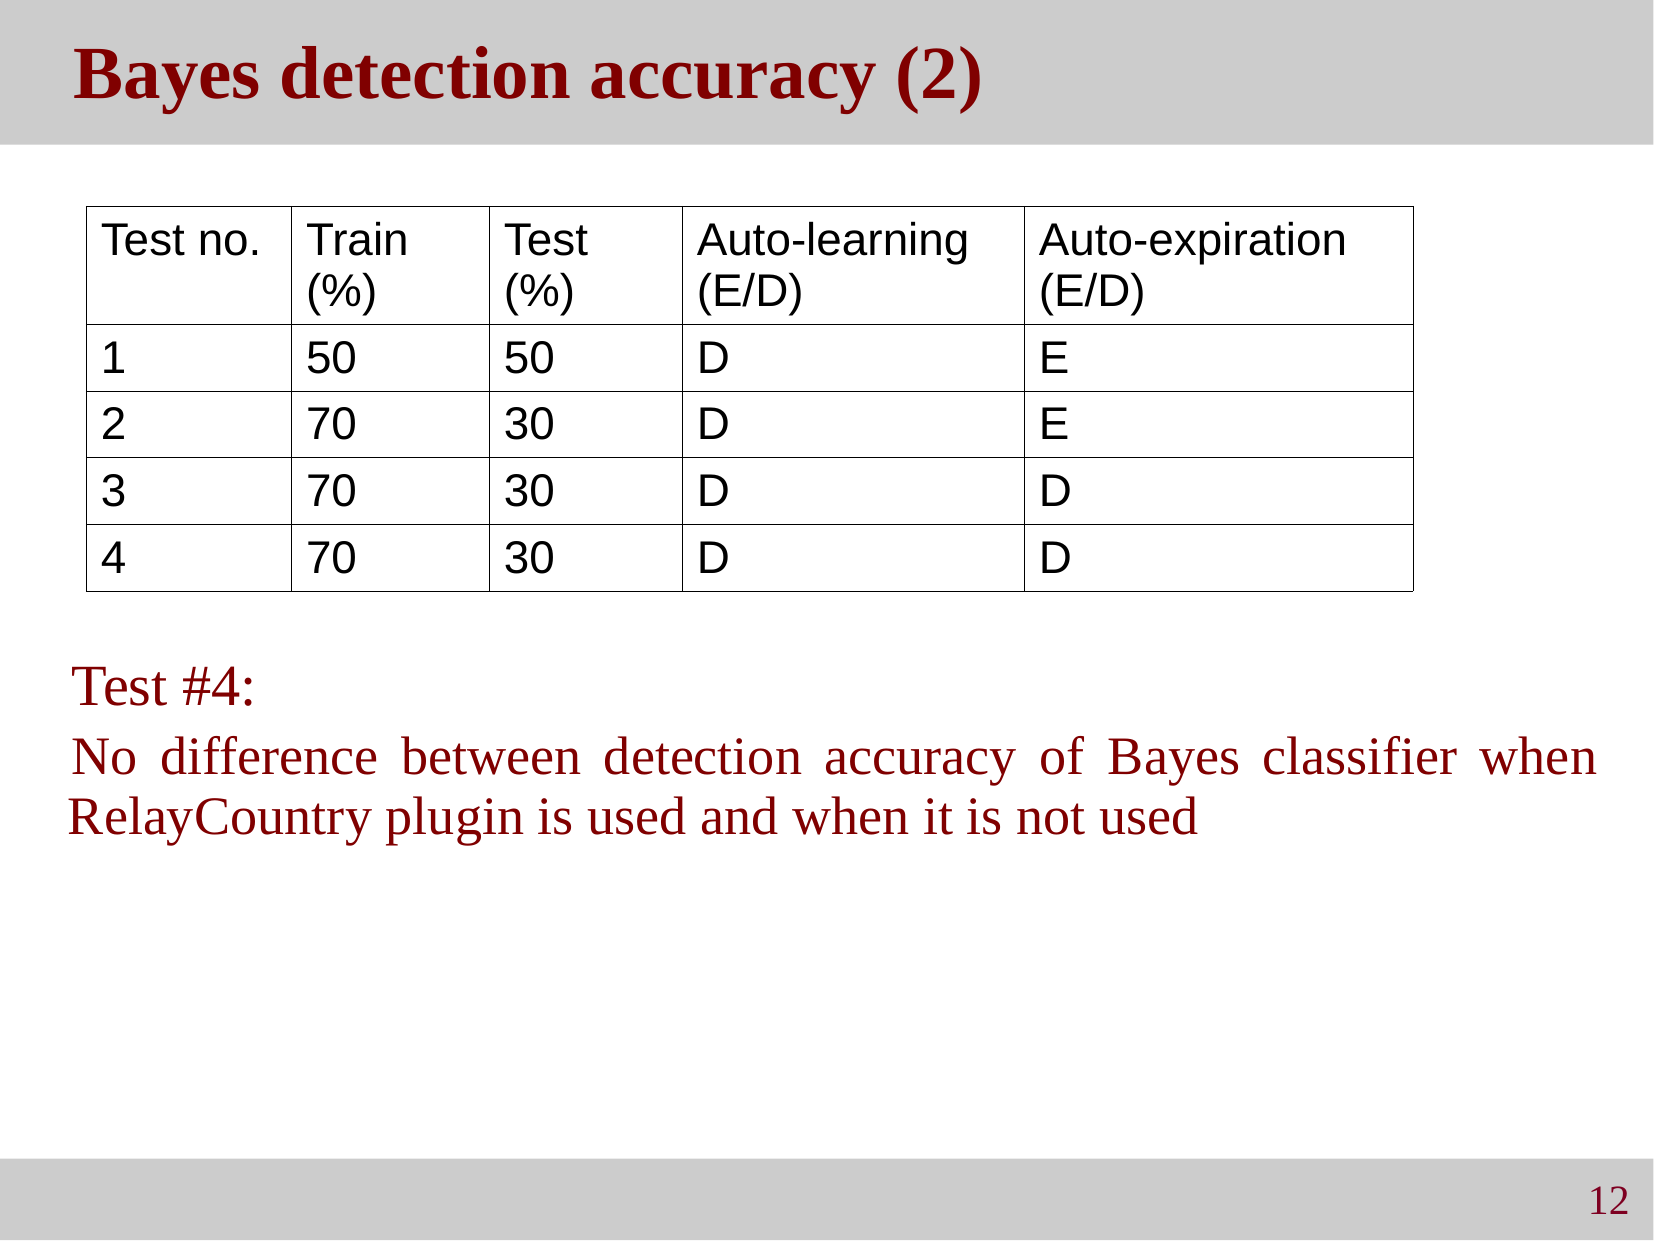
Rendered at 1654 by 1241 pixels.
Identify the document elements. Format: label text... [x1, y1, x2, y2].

table_header Test no. [87, 207, 291, 324]
title Bayes detection accuracy (2) [73, 27, 1572, 120]
table_cell 4 [87, 525, 291, 591]
table_cell 70 [292, 458, 489, 524]
table_cell D [683, 325, 1024, 391]
table_cell 70 [292, 525, 489, 591]
table_cell 2 [87, 392, 291, 457]
table_cell D [683, 458, 1024, 524]
table_cell 3 [87, 458, 291, 524]
table_cell D [683, 525, 1024, 591]
table_cell 1 [87, 325, 291, 391]
table_cell D [1025, 458, 1413, 524]
table_cell E [1025, 392, 1413, 457]
table_header Auto-learning (E/D) [683, 207, 1024, 324]
table_cell 70 [292, 392, 489, 457]
table_header Auto-expiration (E/D) [1025, 207, 1413, 324]
table_cell 50 [292, 325, 489, 391]
table_cell 30 [490, 525, 682, 591]
table_cell 50 [490, 325, 682, 391]
table_cell E [1025, 325, 1413, 391]
list Test #4: No difference between detection accuracy of Bayes classifier when RelayCountry plugin is used and when it is not used [67, 653, 1598, 1100]
table_header Train (%) [292, 207, 489, 324]
table_cell 30 [490, 392, 682, 457]
table_cell D [683, 392, 1024, 457]
table_header Test (%) [490, 207, 682, 324]
table_cell D [1025, 525, 1413, 591]
table_cell 30 [490, 458, 682, 524]
